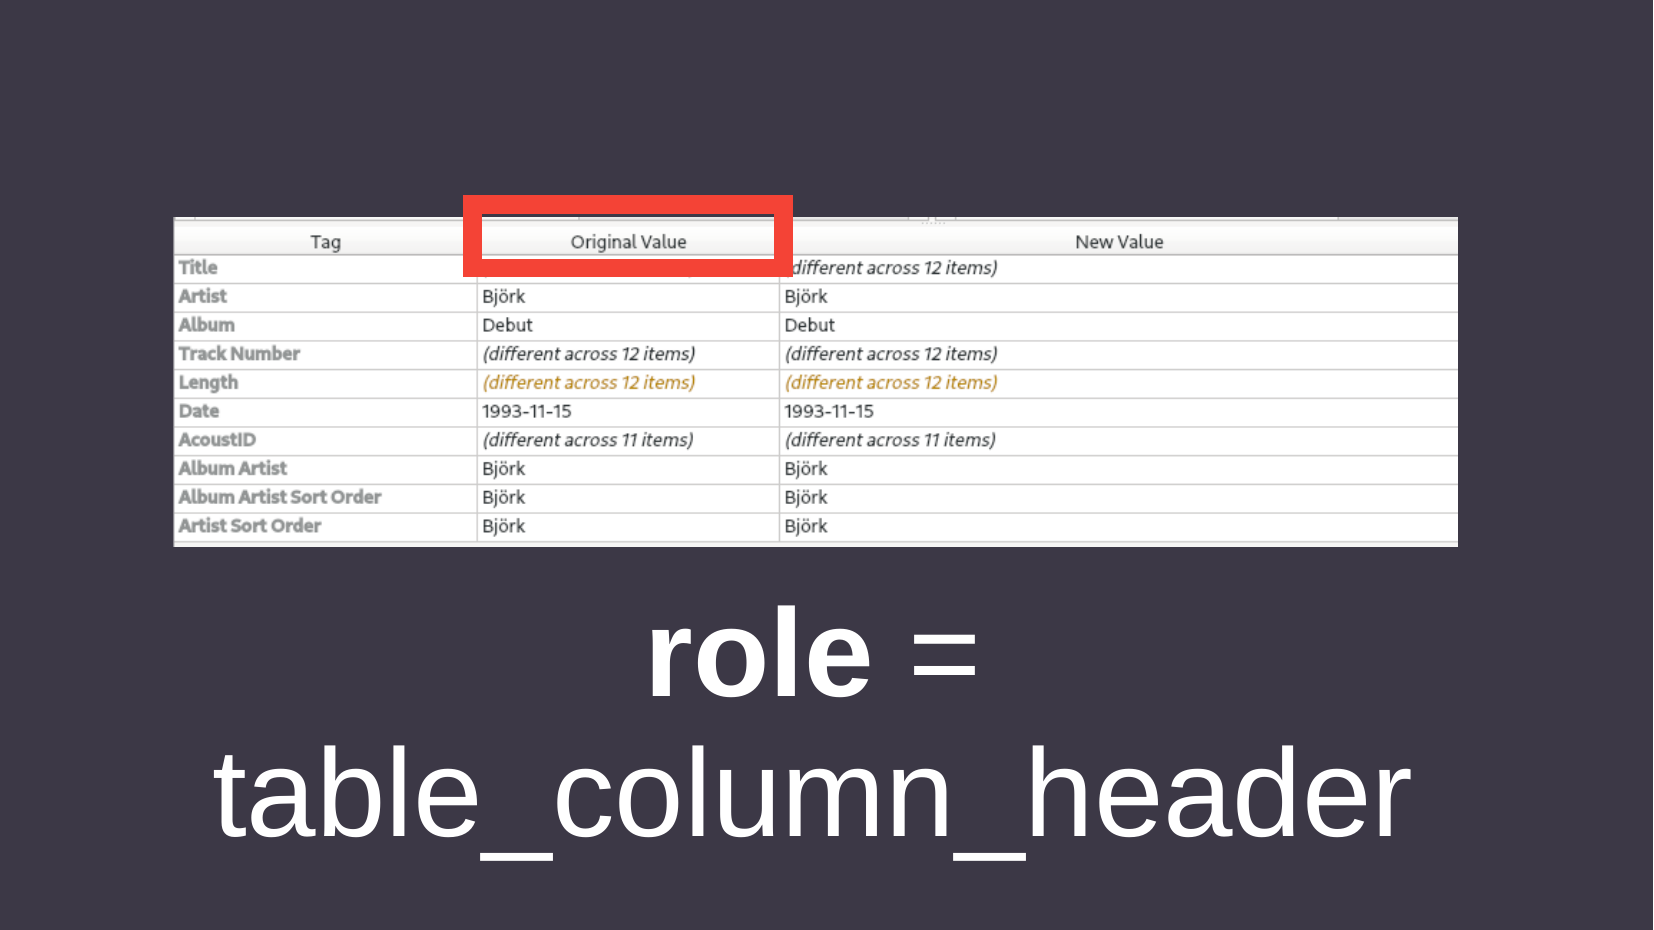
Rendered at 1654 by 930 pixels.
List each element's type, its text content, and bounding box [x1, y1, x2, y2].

picture [482, 217, 774, 259]
text_box role = table_column_header [145, 576, 1481, 871]
picture [173, 217, 1458, 547]
